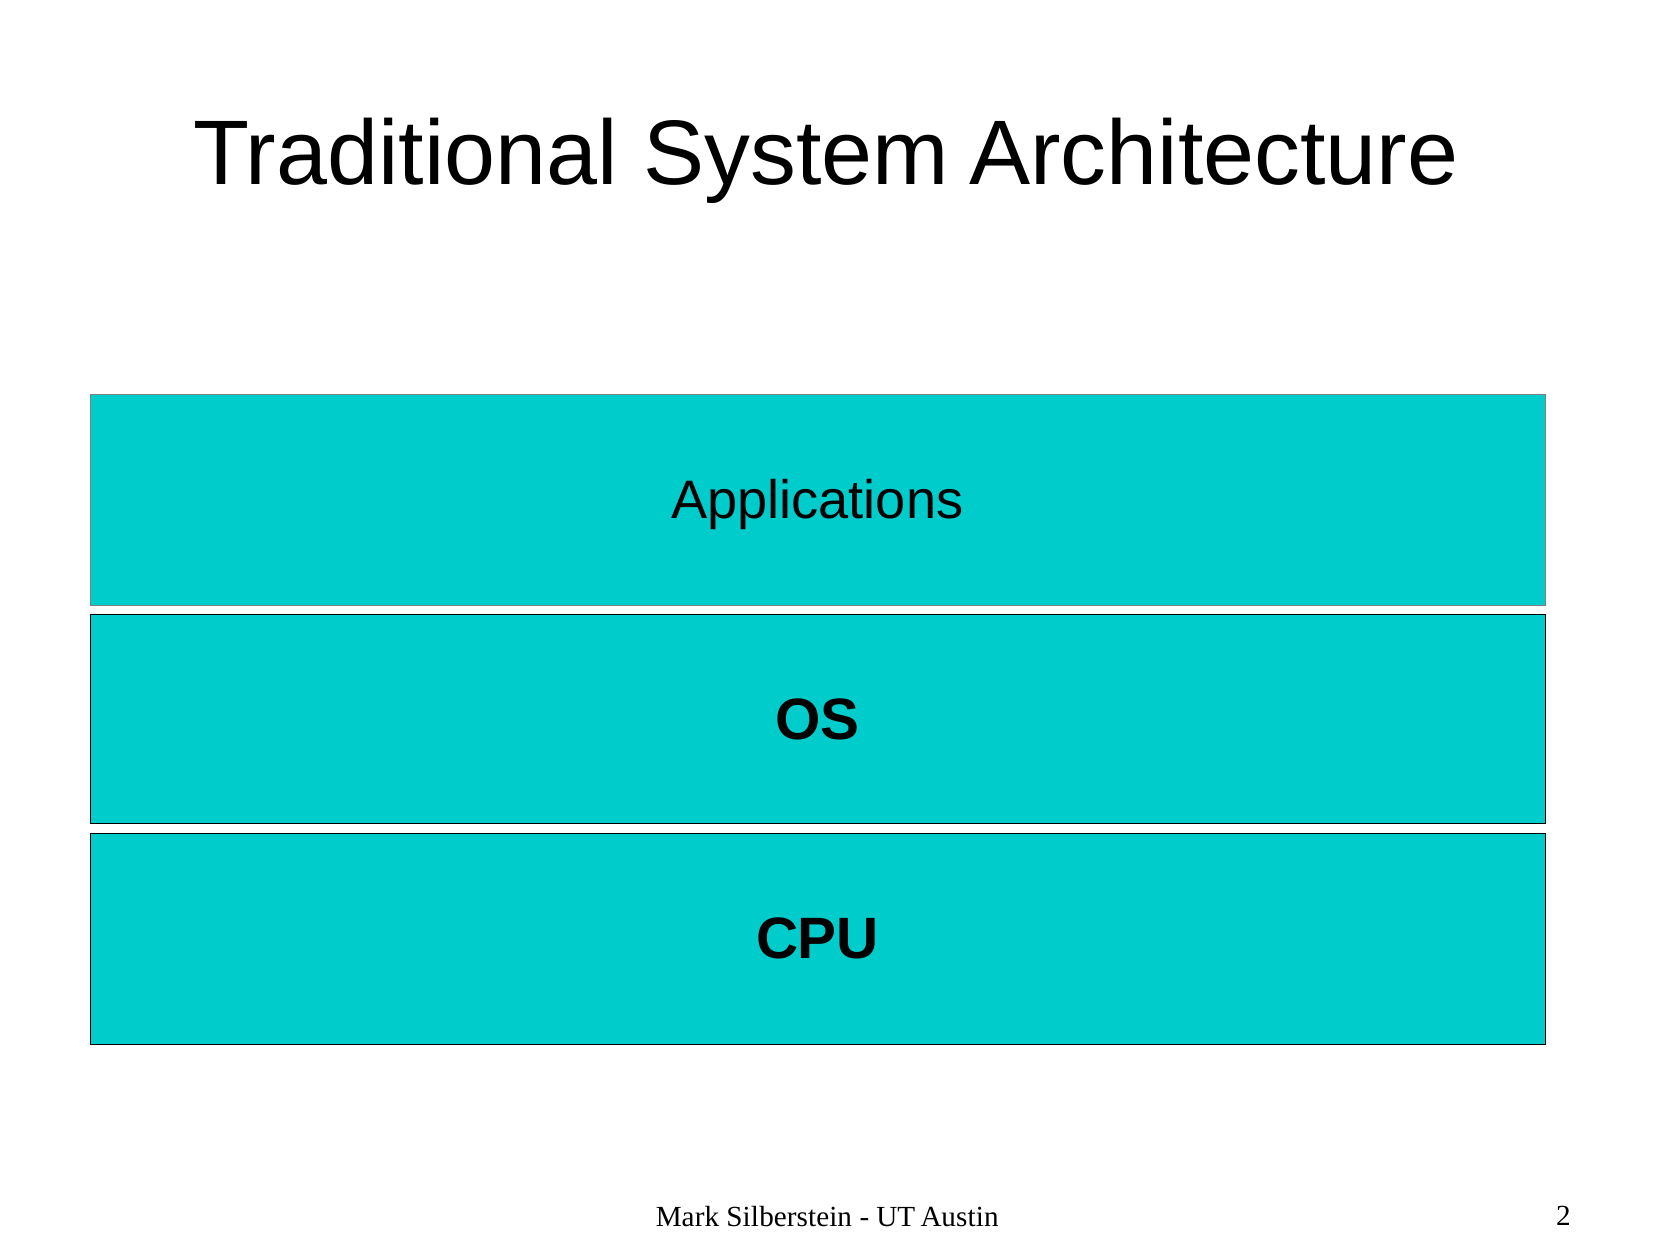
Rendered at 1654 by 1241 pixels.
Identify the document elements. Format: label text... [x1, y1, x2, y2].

title Traditional System Architecture [82, 49, 1571, 257]
text_box CPU [90, 833, 1546, 1045]
text_box OS [90, 614, 1546, 824]
text_box Applications [90, 394, 1546, 606]
